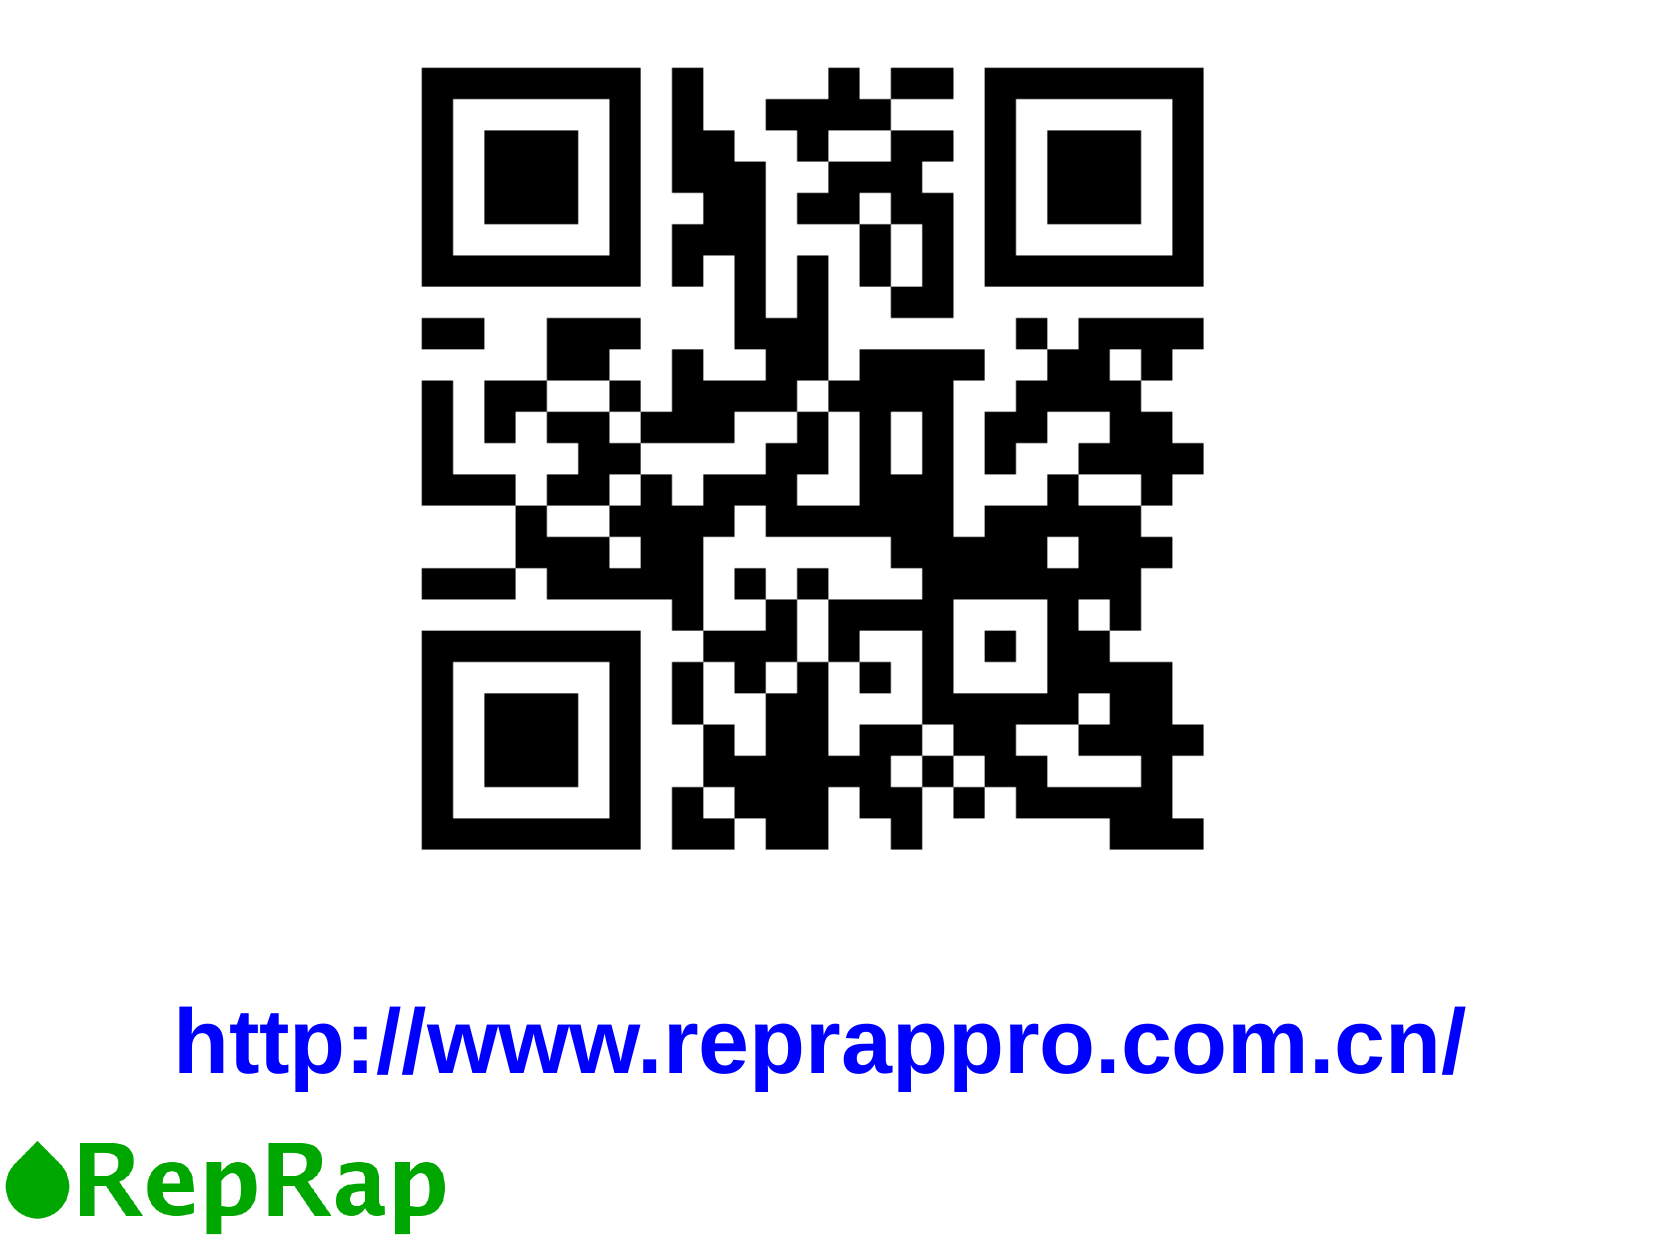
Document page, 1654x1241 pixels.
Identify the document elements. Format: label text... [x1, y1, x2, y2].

title http://www.reprappro.com.cn/ [76, 974, 1565, 1211]
picture [0, 1137, 451, 1240]
picture [297, 0, 1329, 975]
